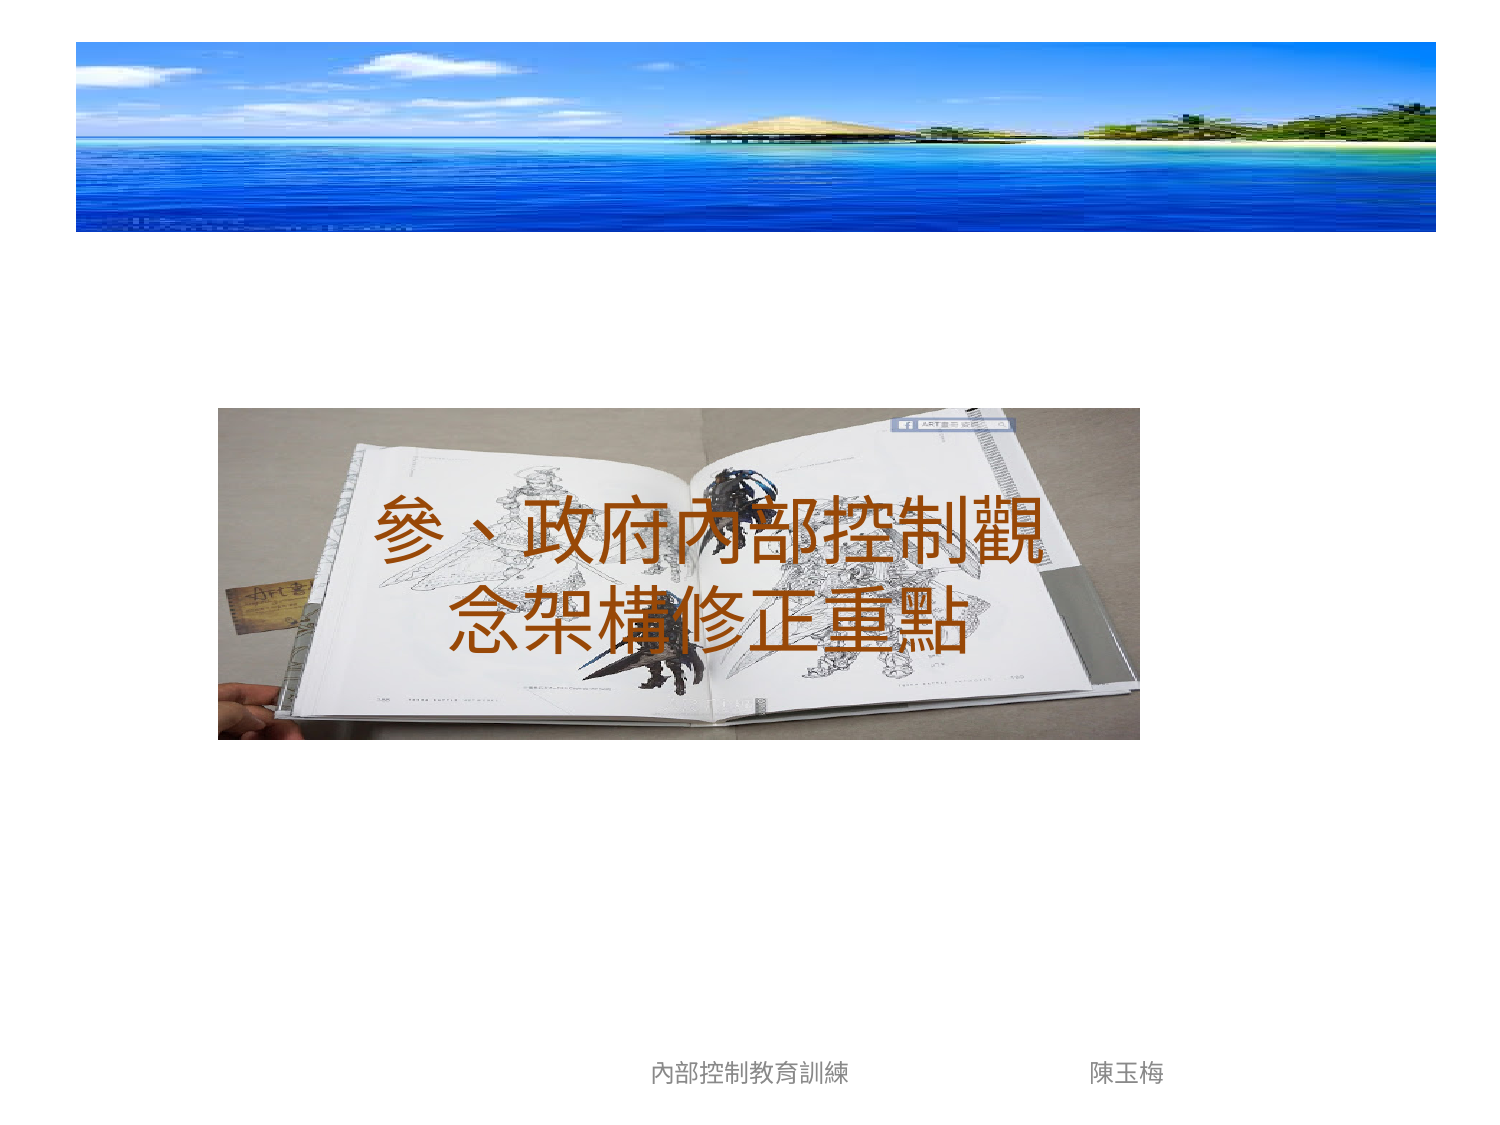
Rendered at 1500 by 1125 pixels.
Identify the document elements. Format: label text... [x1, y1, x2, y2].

text_box 陳玉梅 [1074, 1042, 1426, 1103]
picture [218, 408, 1140, 740]
text_box 內部控制教育訓練 [512, 1042, 988, 1103]
text_box 參、政府內部控制觀念架構修正重點 [325, 476, 1092, 671]
